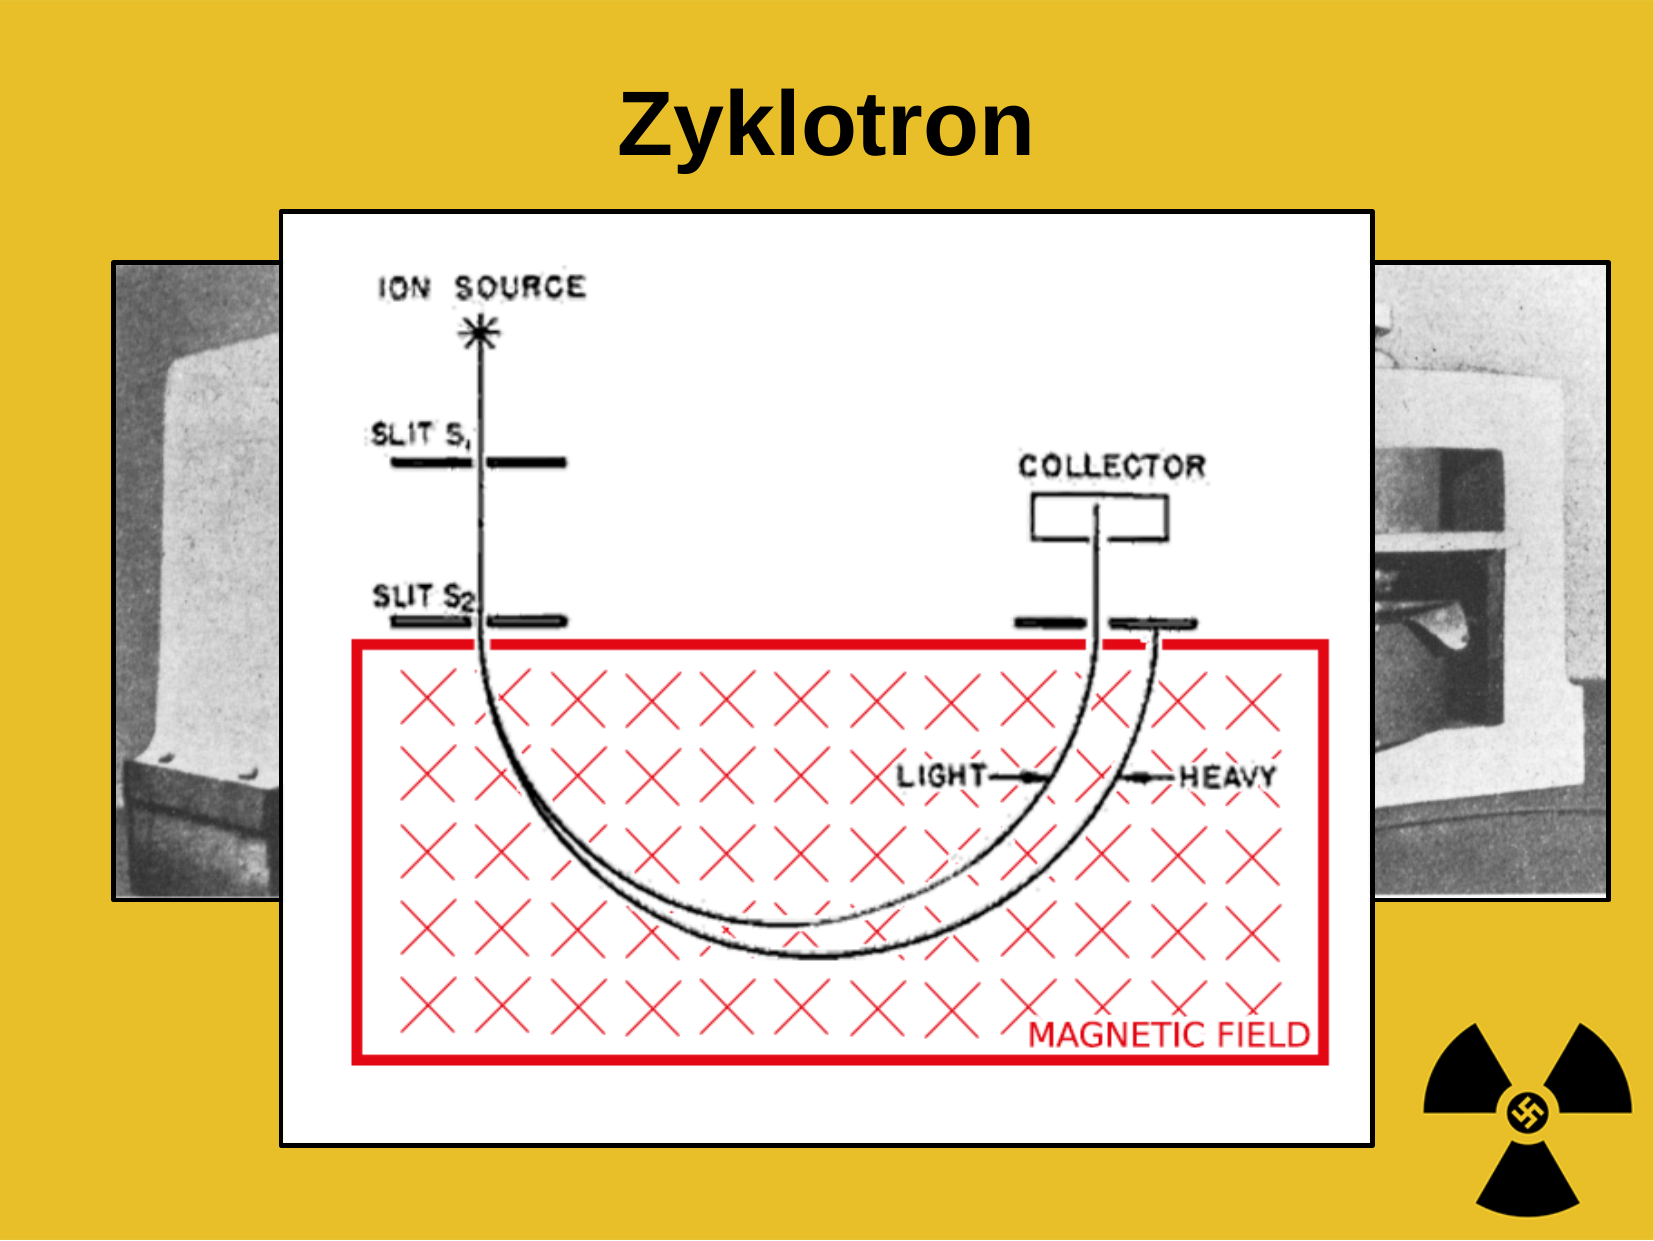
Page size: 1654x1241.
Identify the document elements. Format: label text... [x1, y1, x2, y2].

picture [0, 0, 1654, 1240]
title Zyklotron [82, 19, 1571, 227]
